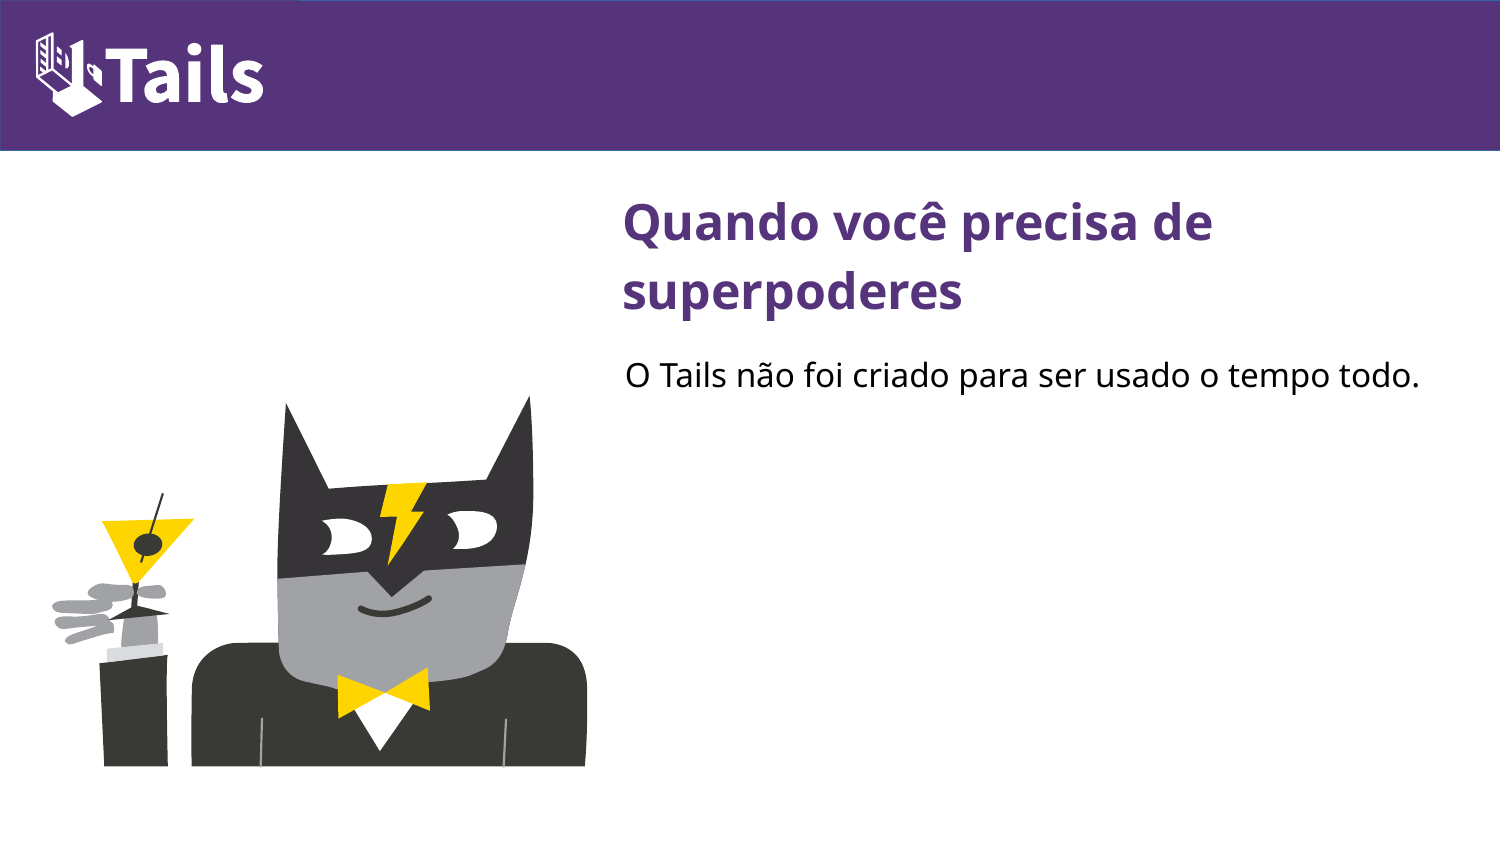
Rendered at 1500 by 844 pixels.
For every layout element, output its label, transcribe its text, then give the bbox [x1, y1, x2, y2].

title Quando você precisa de superpoderes [622, 192, 1500, 319]
text_box O Tails não foi criado para ser usado o tempo todo. [610, 337, 1500, 449]
picture [4, 387, 658, 769]
